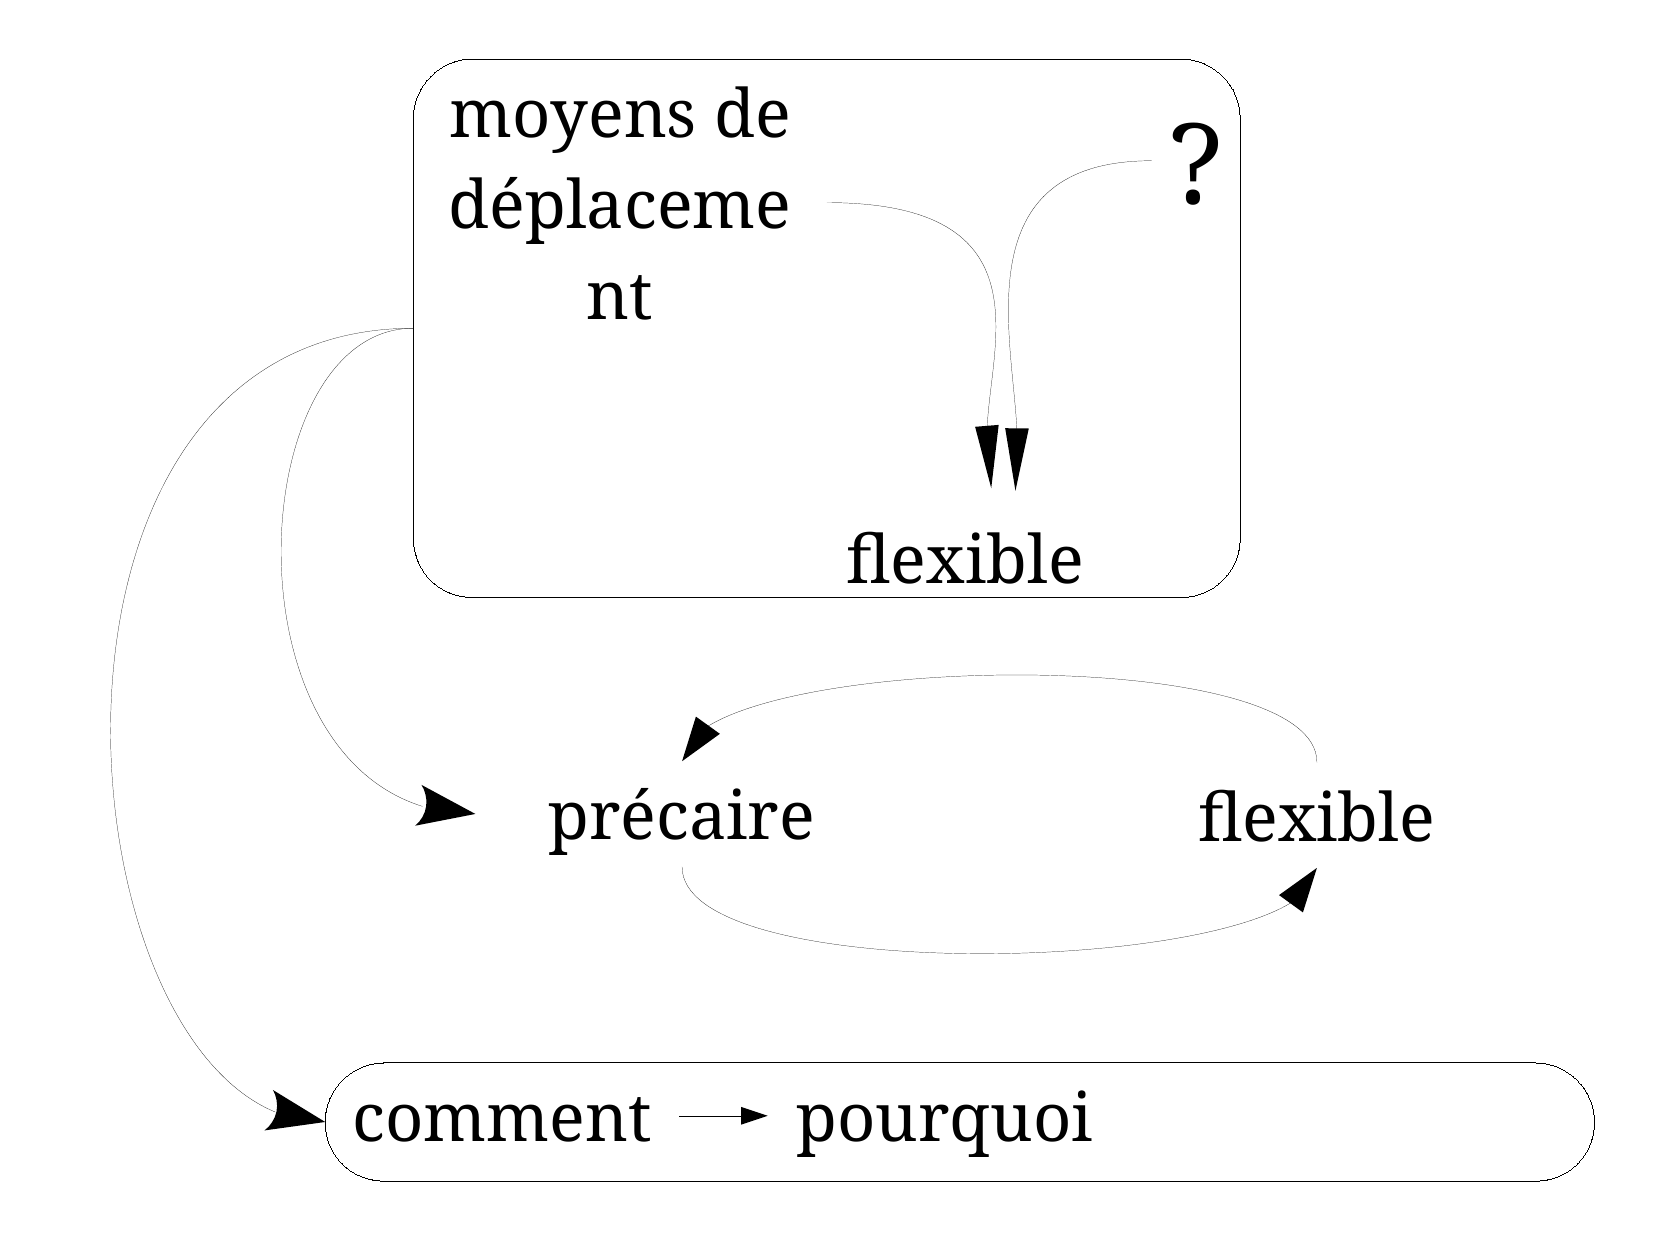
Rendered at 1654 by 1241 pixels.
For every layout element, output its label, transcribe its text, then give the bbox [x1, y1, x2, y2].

text_box flexible [803, 504, 1128, 610]
text_box pourquoi [767, 1063, 1123, 1168]
text_box moyens de déplacement [413, 59, 827, 254]
text_box ? [1151, 76, 1241, 244]
text_box comment [324, 1062, 680, 1168]
text_box flexible [1127, 762, 1506, 868]
text_box précaire [475, 761, 889, 867]
